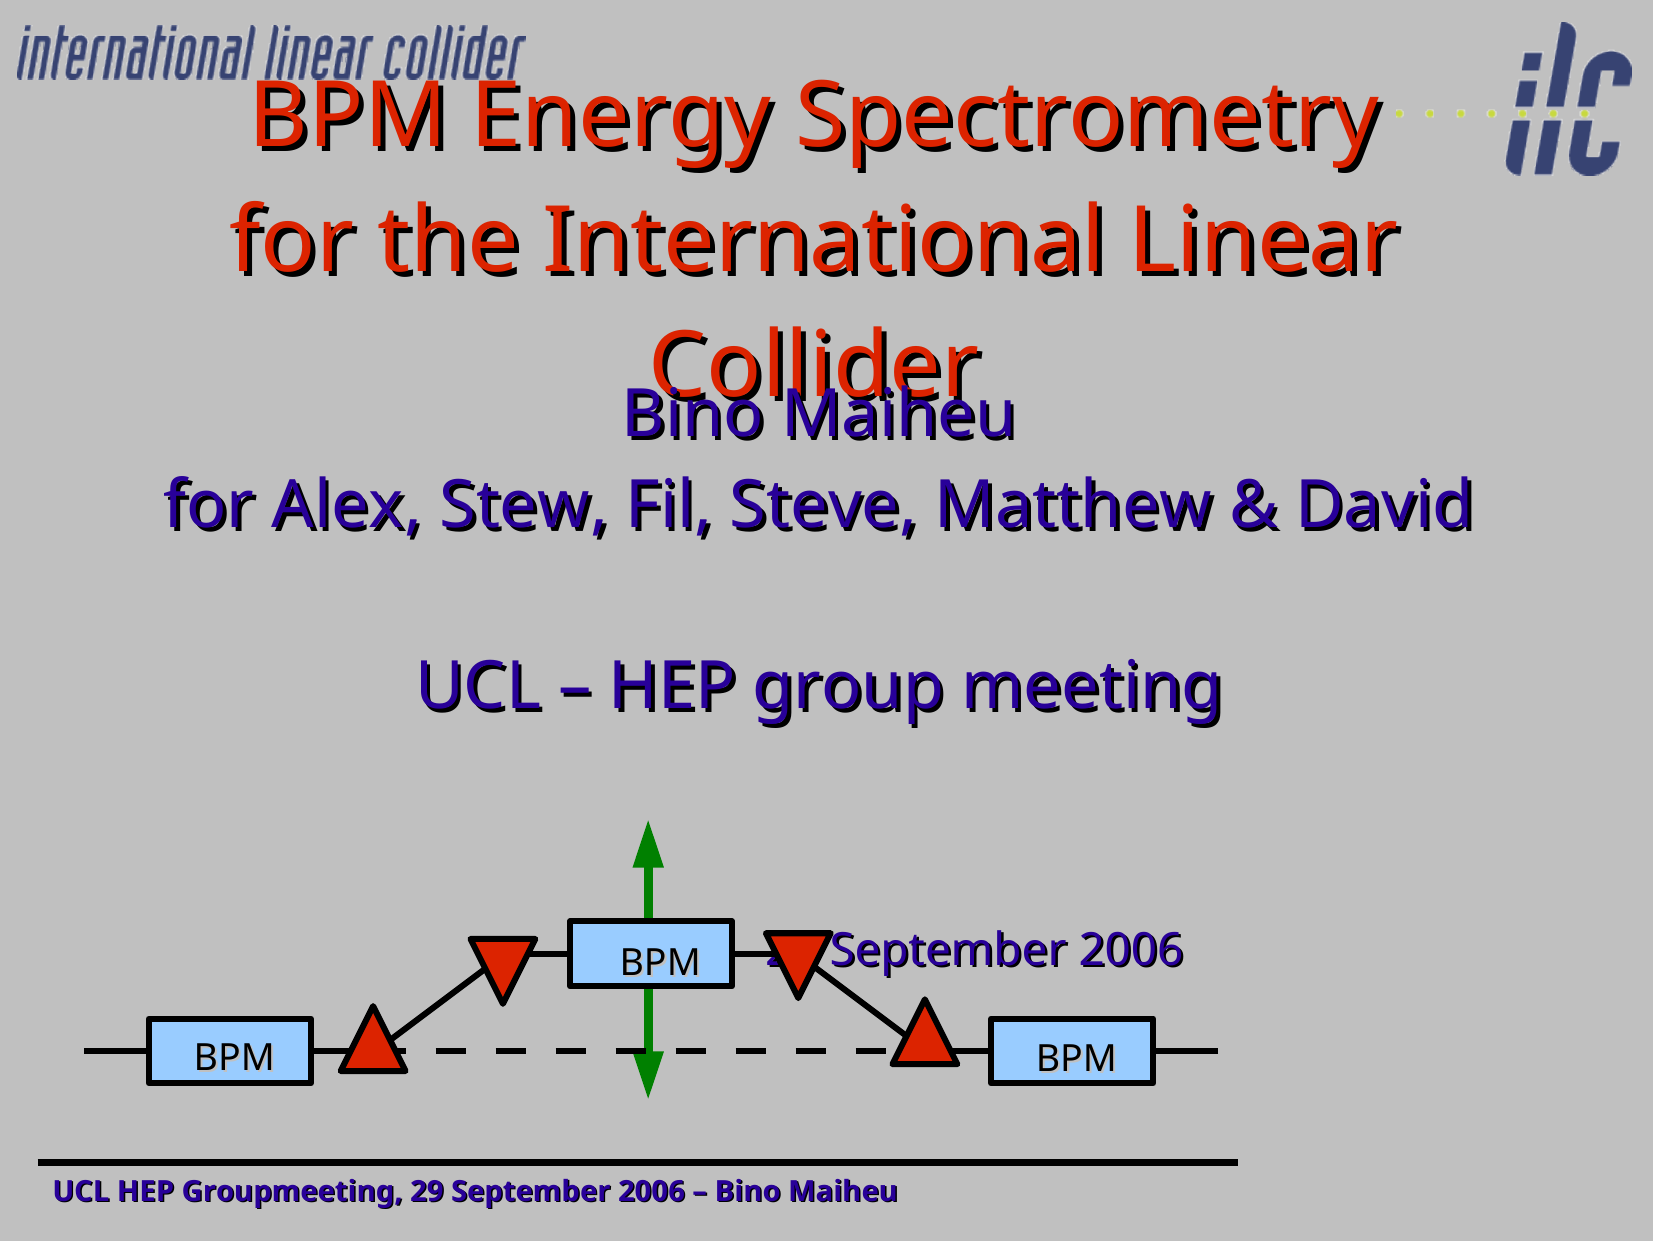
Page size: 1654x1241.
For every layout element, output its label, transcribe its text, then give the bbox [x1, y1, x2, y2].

text_box BPM [604, 928, 716, 995]
text_box [148, 1018, 311, 1084]
picture [17, 25, 526, 80]
picture [1396, 22, 1632, 176]
text_box [570, 921, 733, 987]
text_box [892, 999, 958, 1065]
text_box [991, 1018, 1154, 1084]
title BPM Energy Spectrometry for the International Linear Collider [95, 124, 1534, 347]
text_box [765, 933, 831, 999]
text_box BPM [1021, 1023, 1132, 1090]
subtitle Bino Maiheu for Alex, Stew, Fil, Steve, Matthew & David UCL – HEP group meeting 29 September 2006 [57, 400, 1546, 944]
text_box [470, 938, 536, 1004]
text_box [340, 1006, 406, 1072]
text_box UCL HEP Groupmeeting, 29 September 2006 – Bino Maiheu [37, 1162, 939, 1213]
text_box BPM [178, 1023, 290, 1090]
